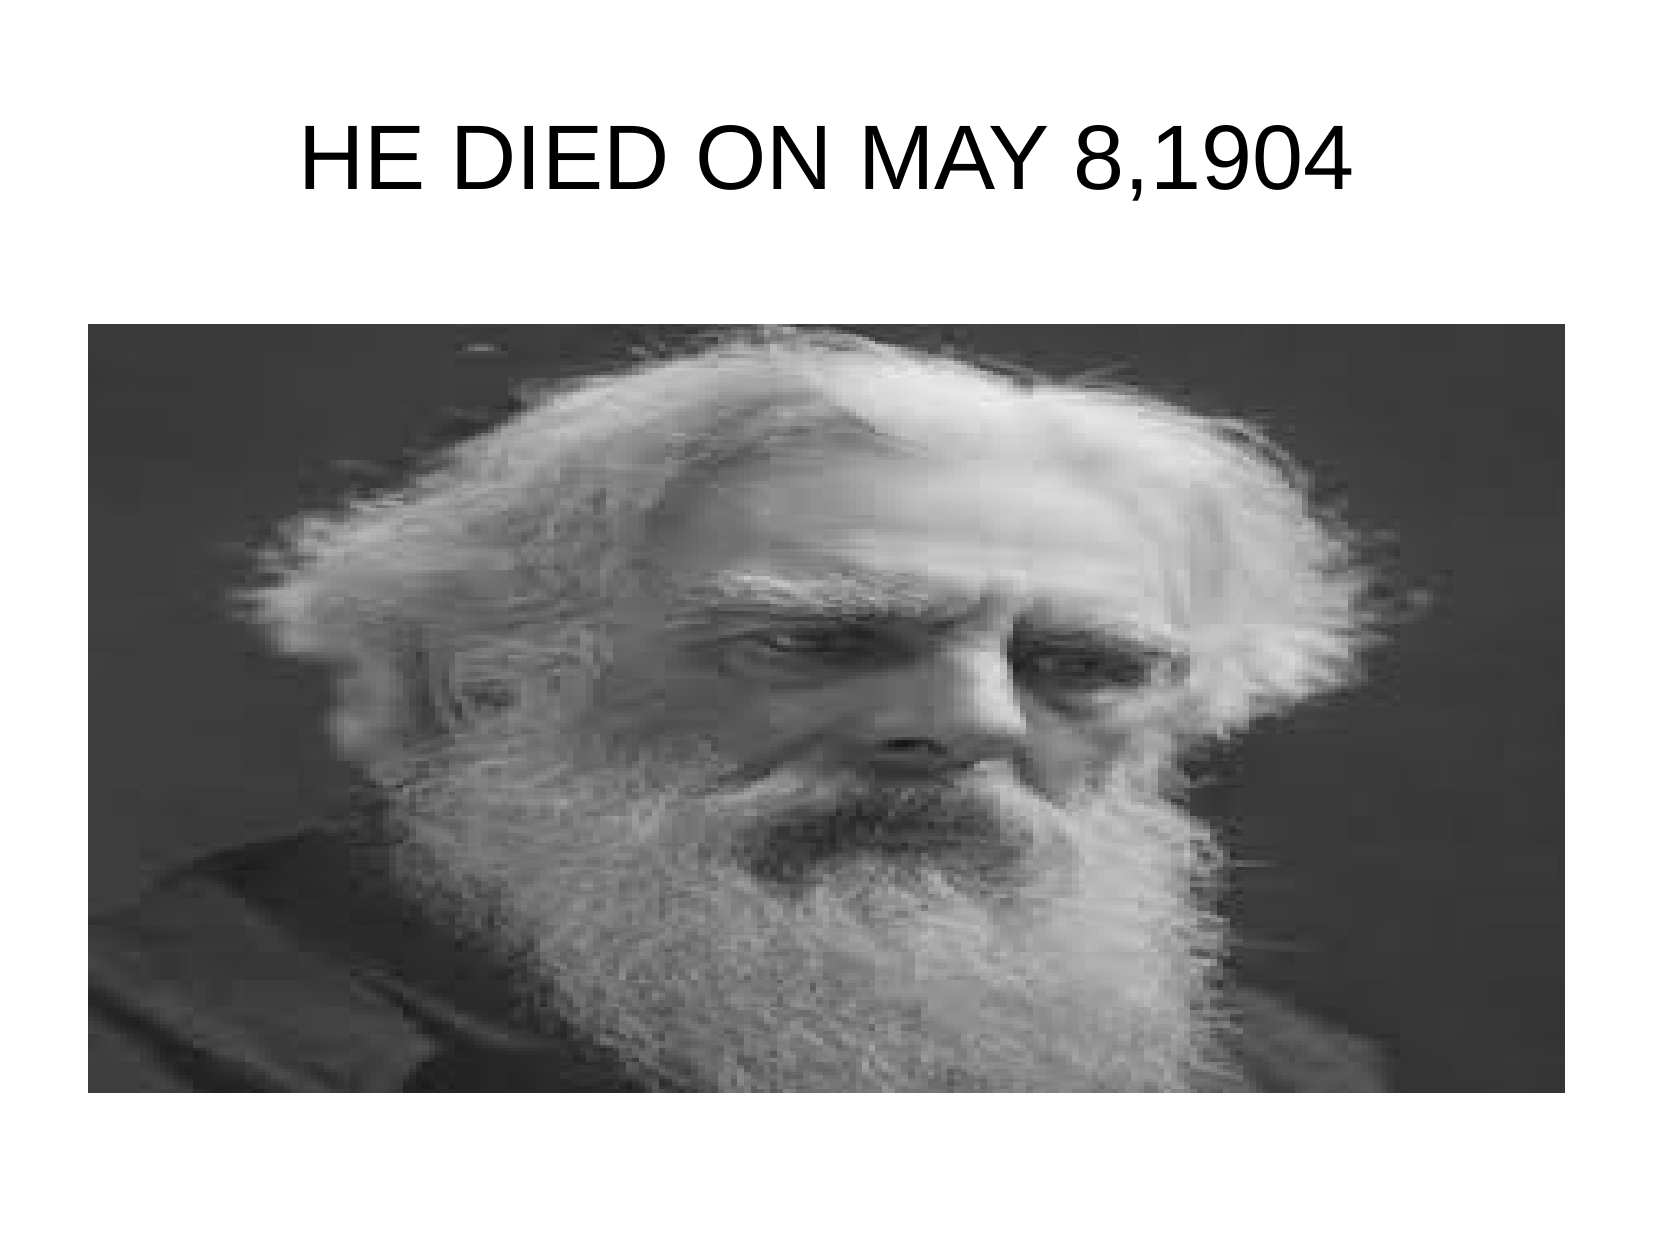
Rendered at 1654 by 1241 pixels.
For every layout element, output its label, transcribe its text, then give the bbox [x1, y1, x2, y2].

picture [88, 324, 1565, 1093]
title HE DIED ON MAY 8,1904 [82, 56, 1571, 250]
